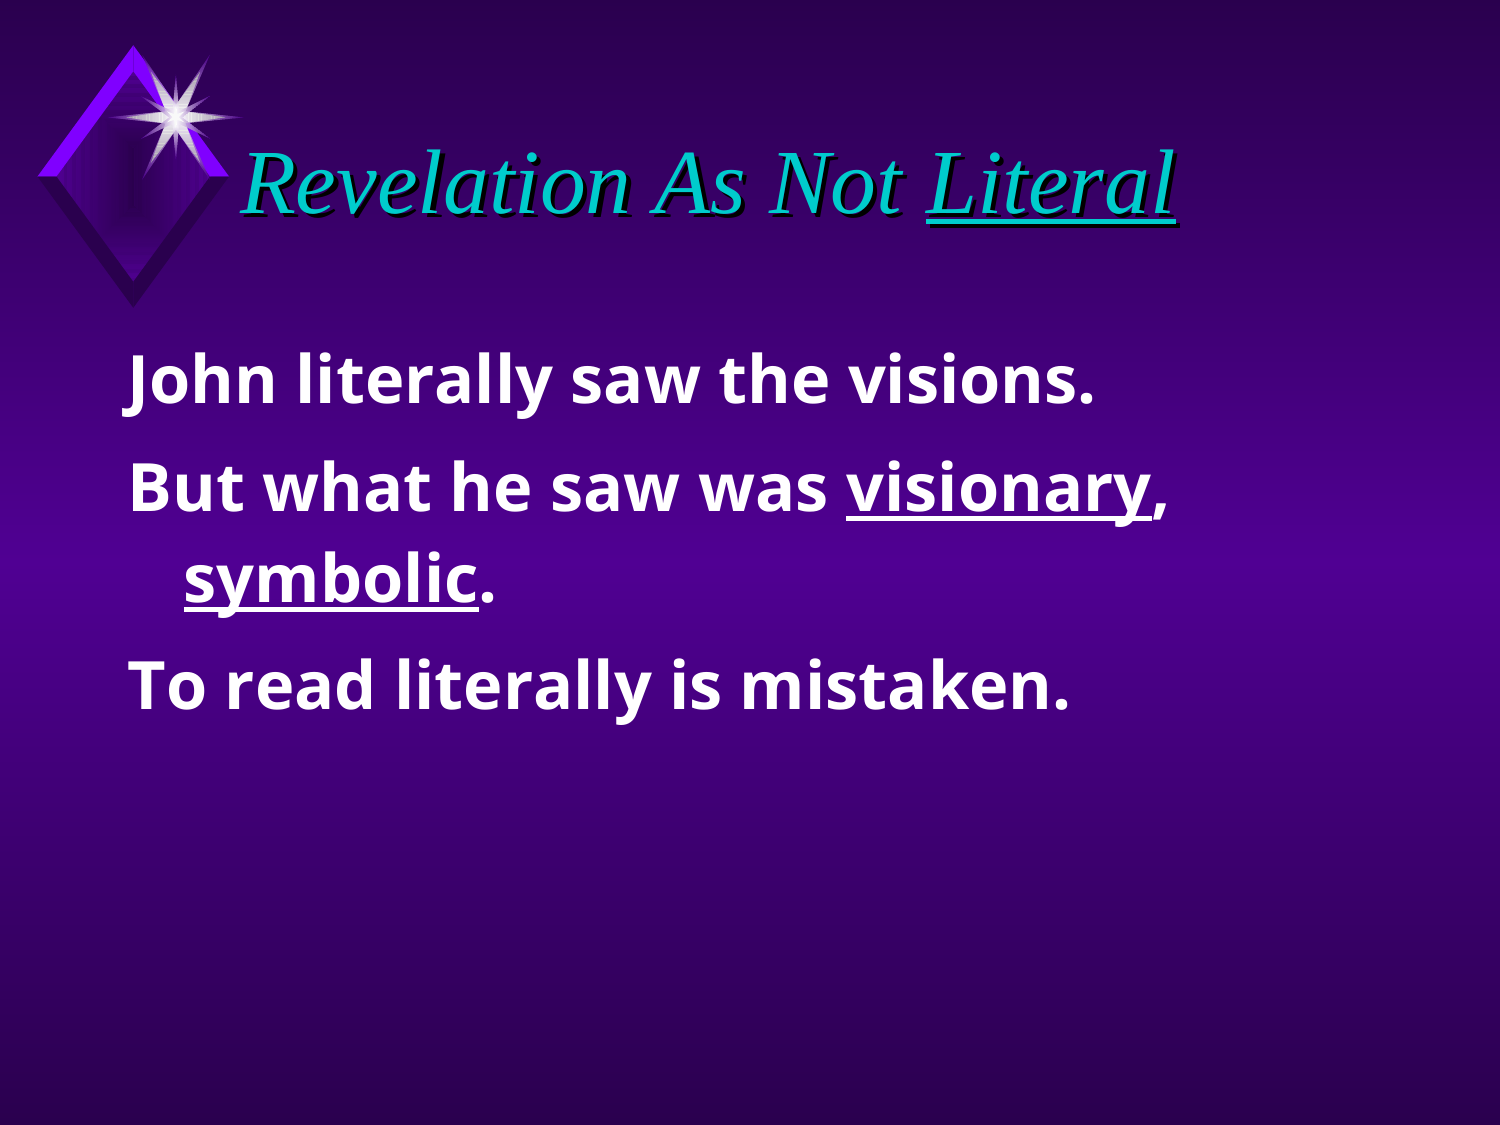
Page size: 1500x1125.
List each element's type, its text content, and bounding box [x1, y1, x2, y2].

title Revelation As Not Literal [224, 78, 1388, 288]
list John literally saw the visions. But what he saw was visionary, symbolic. To read literally is mistaken. [112, 324, 1388, 1001]
